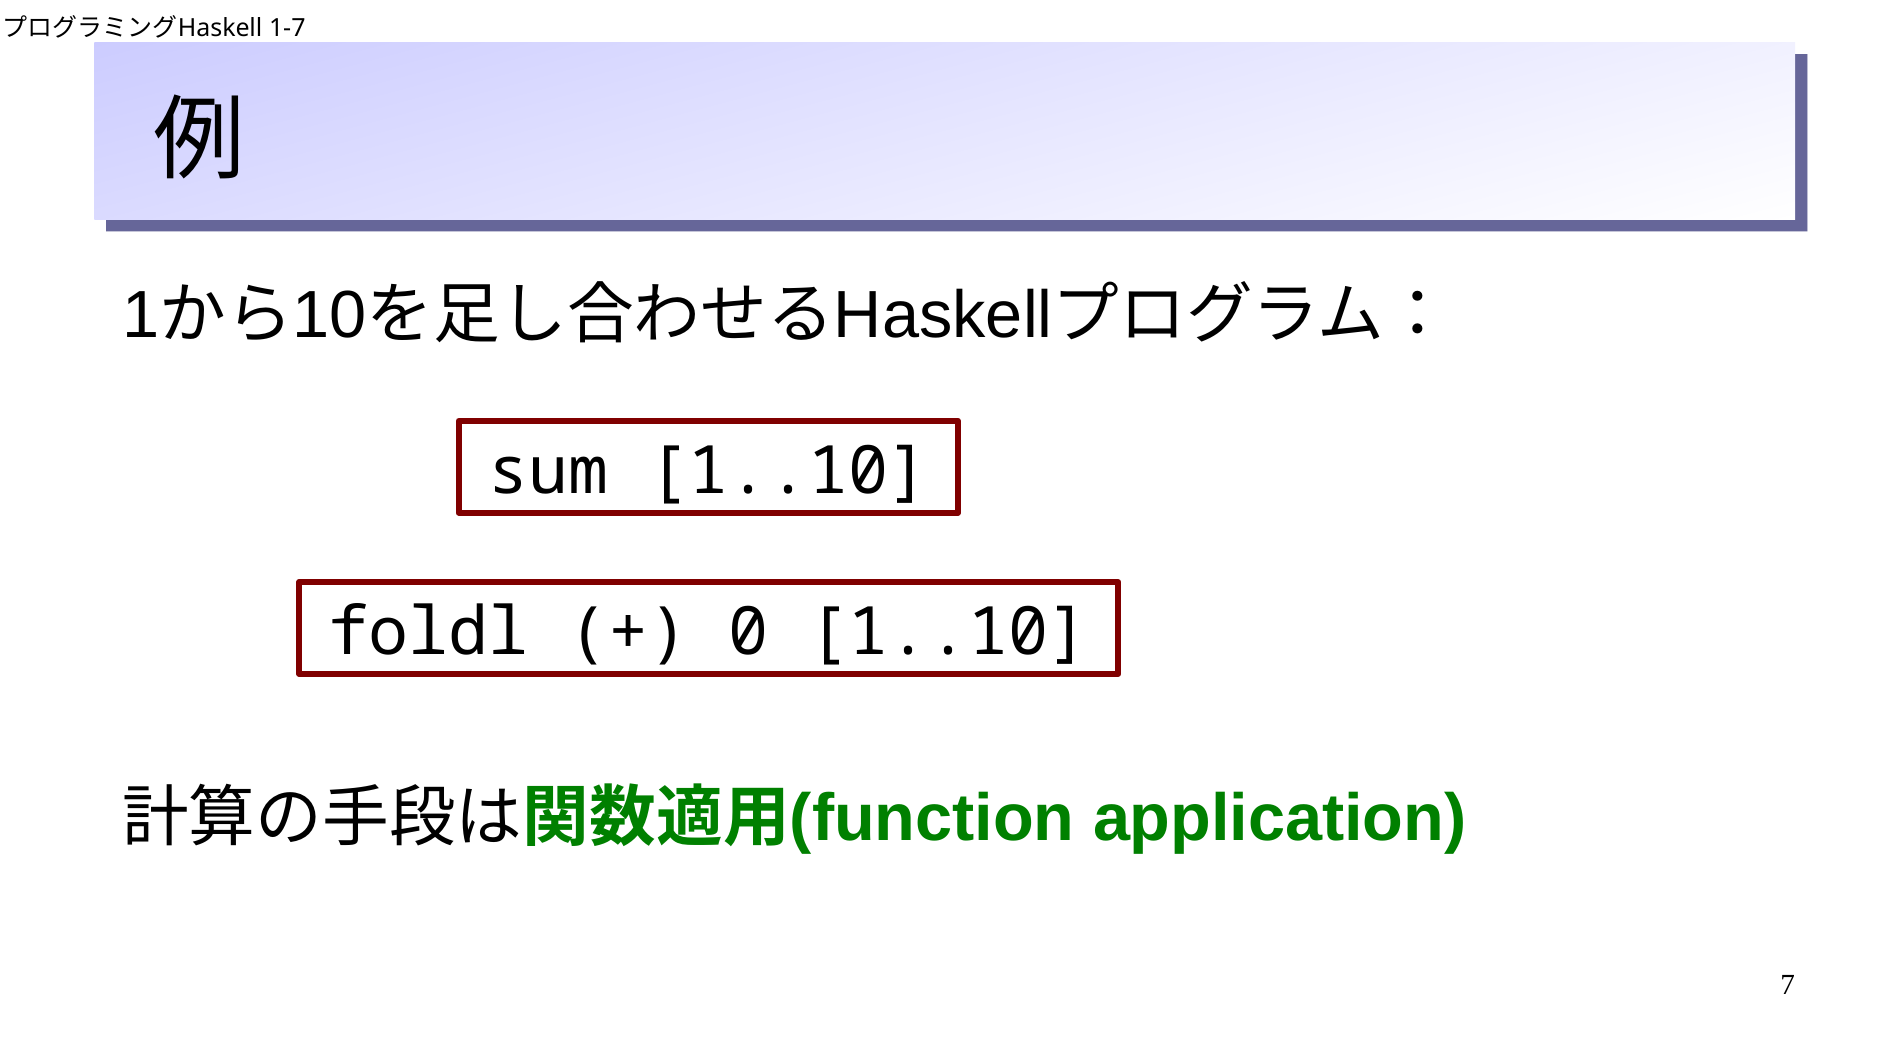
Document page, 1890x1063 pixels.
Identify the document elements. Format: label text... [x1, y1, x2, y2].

text_box foldl (+) 0 [1..10] [299, 581, 1119, 674]
text_box sum [1..10] [458, 420, 958, 513]
text_box 1から10を足し合わせるHaskellプログラム： [107, 252, 1741, 343]
text_box 計算の手段は関数適用(function application) [107, 755, 1741, 846]
title 例 [94, 42, 1796, 220]
